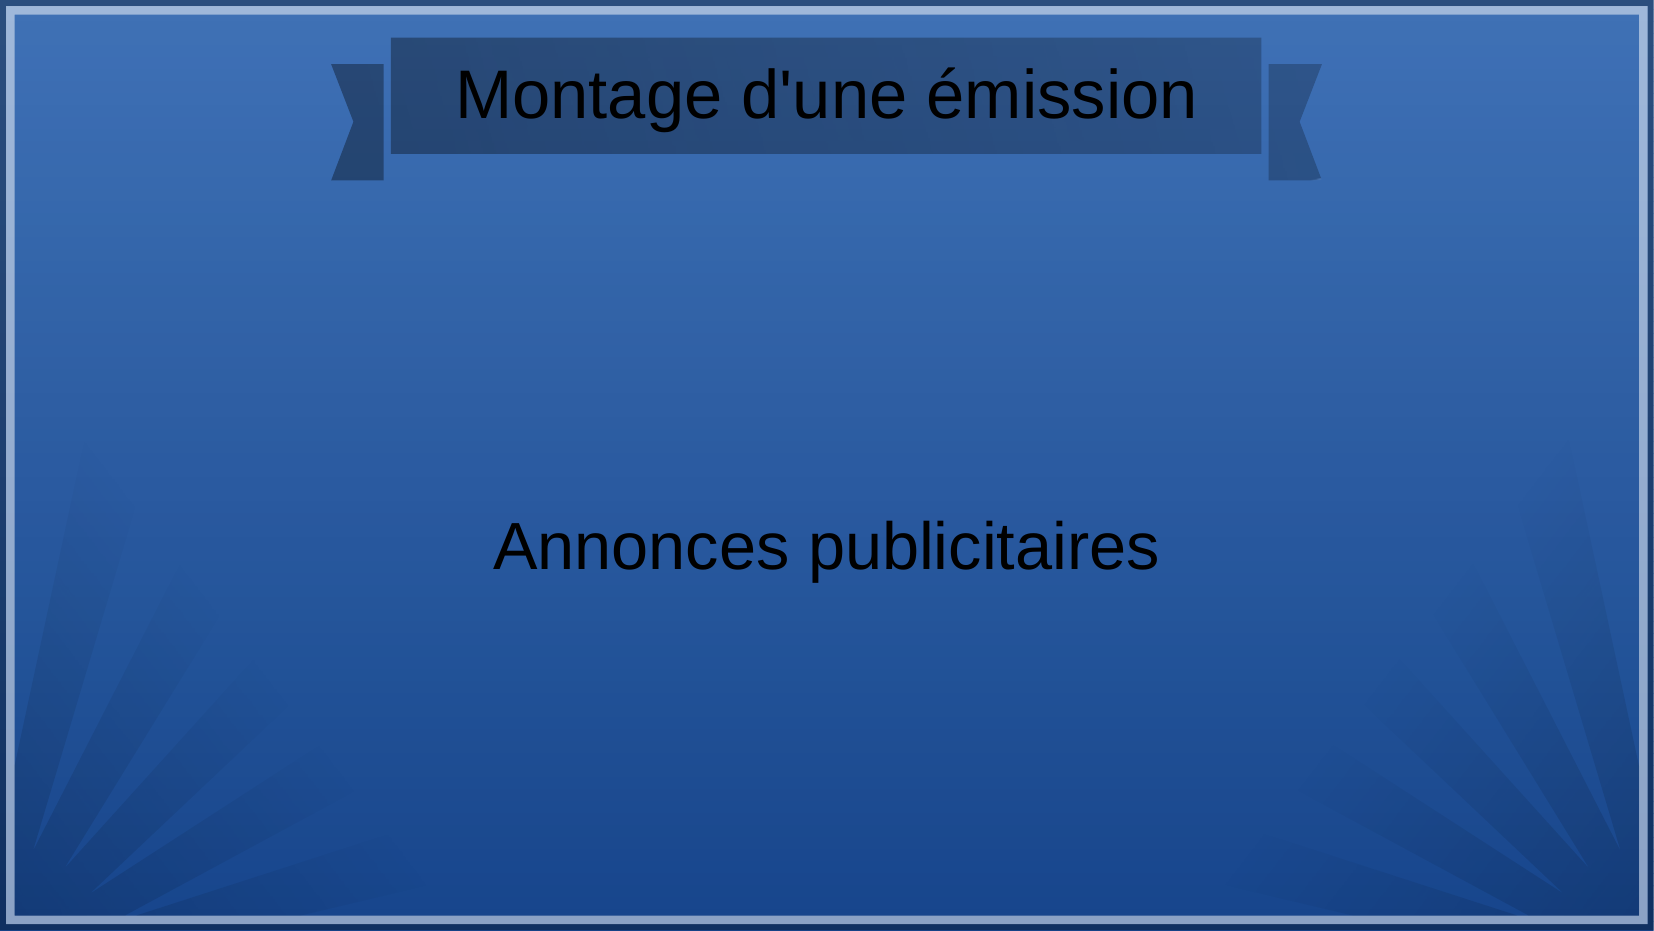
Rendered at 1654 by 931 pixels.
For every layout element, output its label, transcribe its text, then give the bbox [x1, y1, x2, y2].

title Montage d'une émission [389, 35, 1264, 154]
subtitle Annonces publicitaires [82, 224, 1571, 931]
